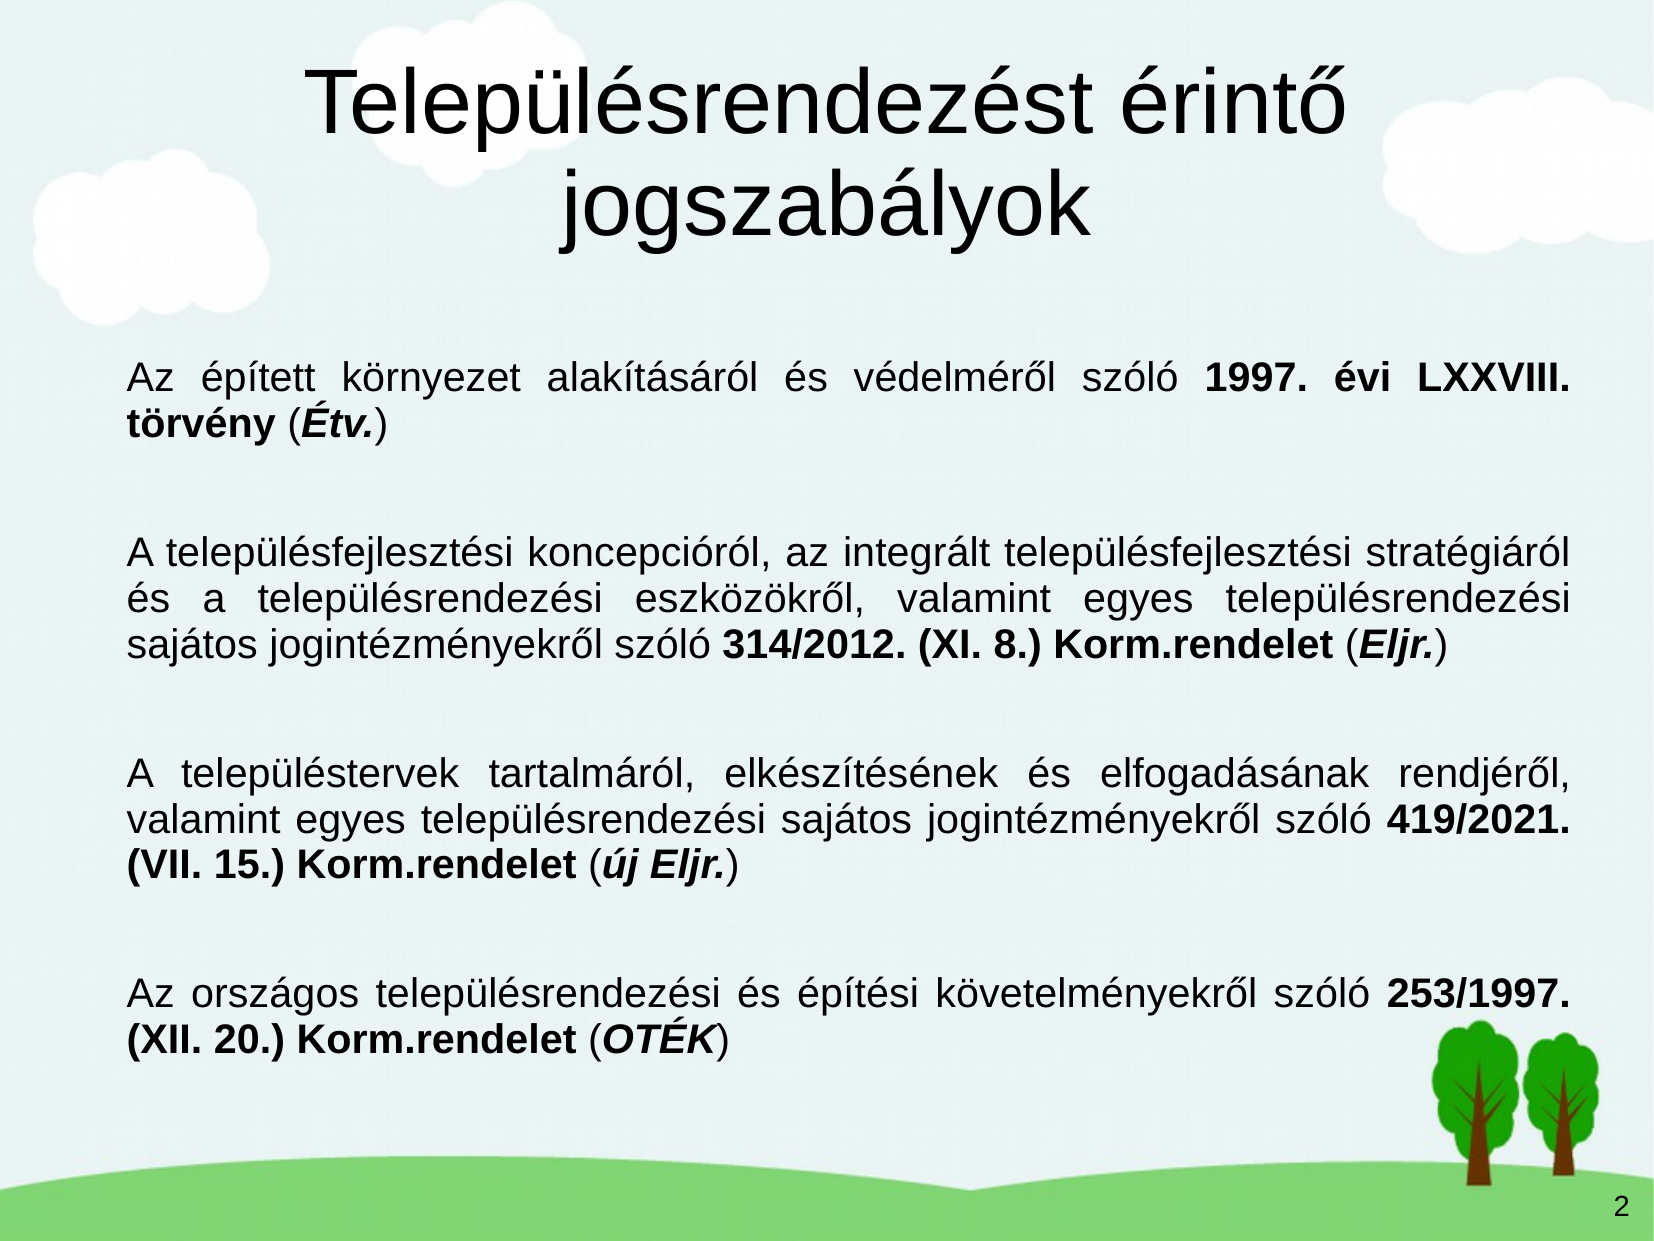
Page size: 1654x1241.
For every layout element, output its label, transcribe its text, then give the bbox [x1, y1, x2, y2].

picture [0, 0, 1654, 1241]
list Az épített környezet alakításáról és védelméről szóló 1997. évi LXXVIII. törvény (Étv.) A településfejlesztési koncepcióról, az integrált településfejlesztési stratégiáról és a településrendezési eszközökről, valamint egyes településrendezési sajátos jogintézményekről szóló 314/2012. (XI. 8.) Korm.rendelet (Eljr.) A településtervek tartalmáról, elkészítésének és elfogadásának rendjéről, valamint egyes településrendezési sajátos jogintézményekről szóló 419/2021. (VII. 15.) Korm.rendelet (új Eljr.) Az országos településrendezési és építési követelményekről szóló 253/1997. (XII. 20.) Korm.rendelet (OTÉK) [82, 290, 1571, 1087]
title Településrendezést érintő jogszabályok [82, 49, 1571, 257]
